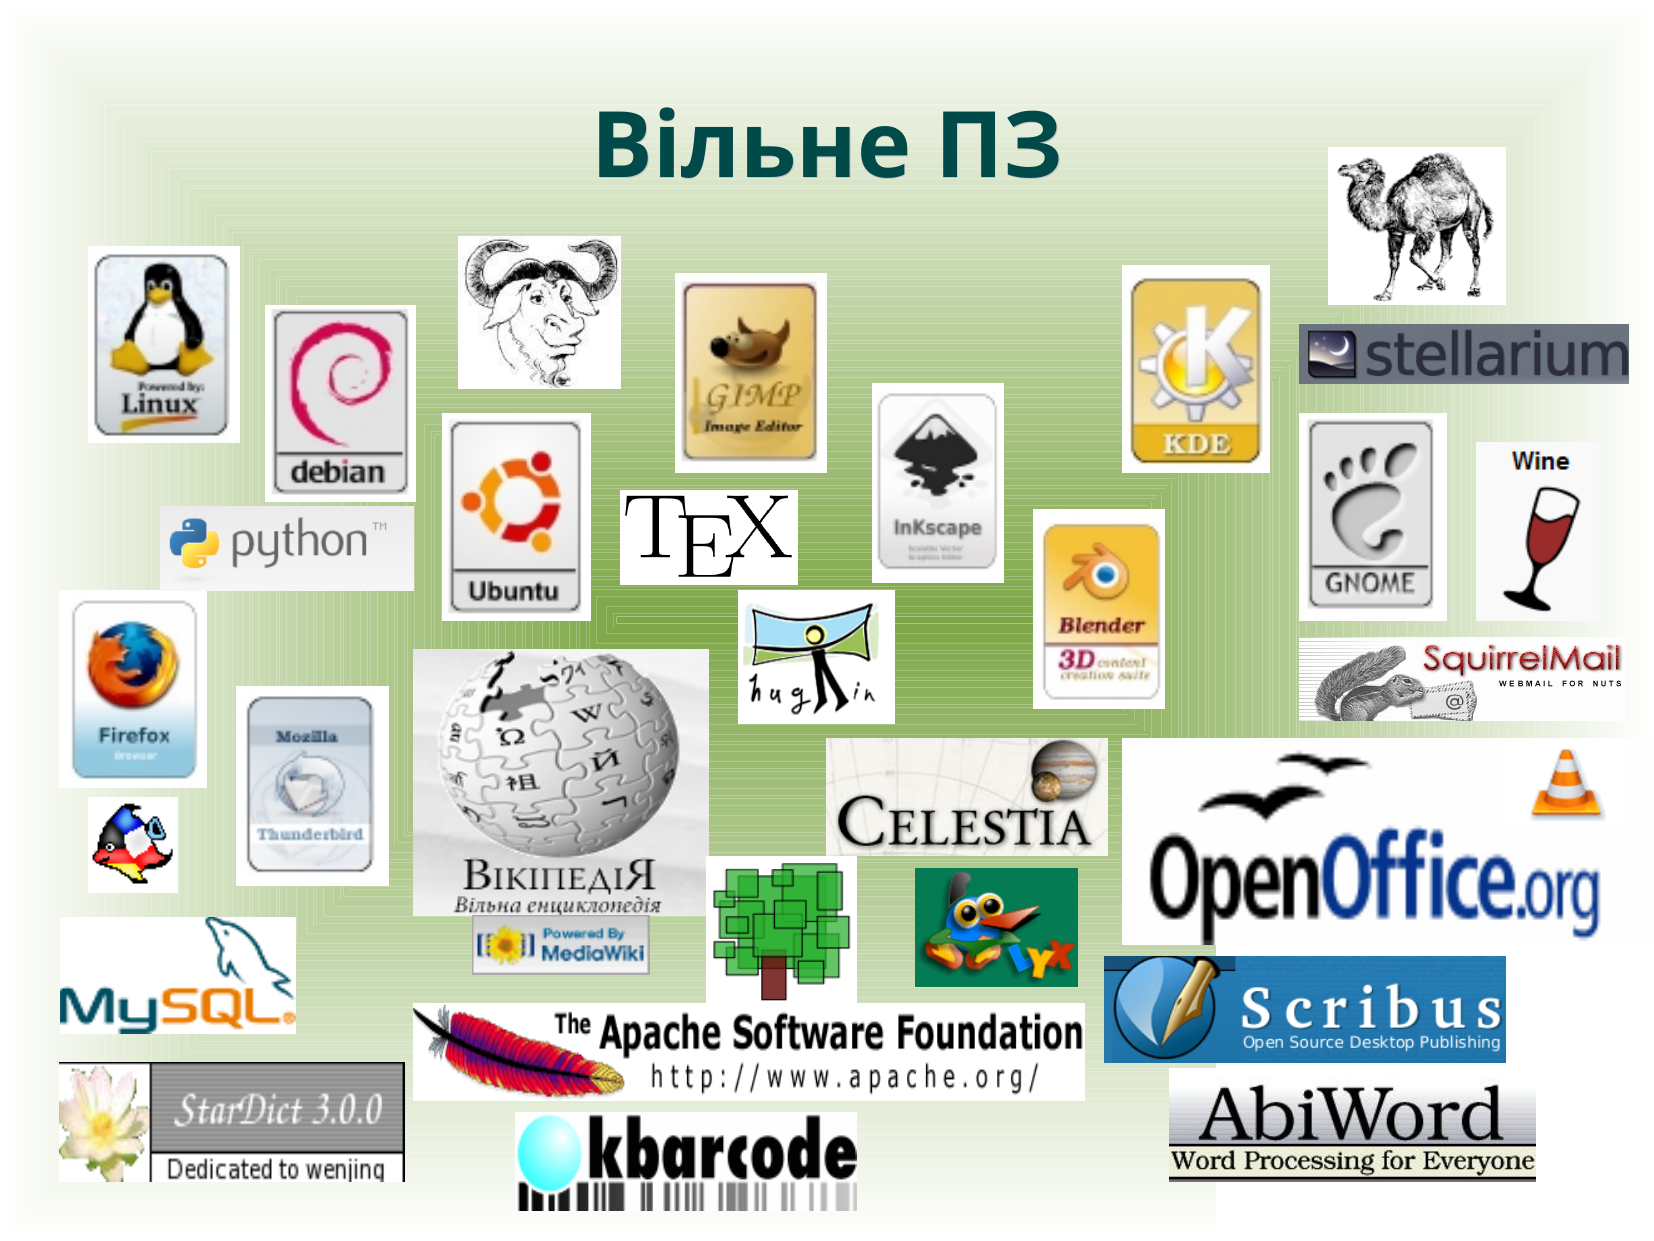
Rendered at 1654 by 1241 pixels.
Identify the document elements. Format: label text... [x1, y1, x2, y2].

picture [1328, 147, 1506, 305]
picture [59, 506, 414, 789]
picture [872, 383, 1004, 583]
picture [515, 1112, 857, 1211]
picture [915, 868, 1078, 987]
picture [442, 413, 591, 621]
picture [265, 305, 416, 502]
picture [59, 1062, 405, 1182]
picture [675, 273, 827, 473]
picture [236, 686, 389, 886]
picture [413, 649, 1108, 1101]
picture [88, 797, 178, 893]
picture [1299, 413, 1447, 621]
picture [738, 590, 895, 724]
picture [1104, 738, 1654, 1241]
picture [1476, 442, 1599, 621]
list [121, 344, 1534, 1112]
picture [1122, 265, 1270, 473]
picture [1033, 509, 1165, 709]
picture [88, 246, 240, 443]
picture [60, 917, 296, 1034]
picture [1299, 637, 1626, 721]
picture [1299, 324, 1629, 384]
picture [458, 236, 621, 389]
picture [620, 490, 798, 585]
title Вільне ПЗ [121, 37, 1534, 245]
